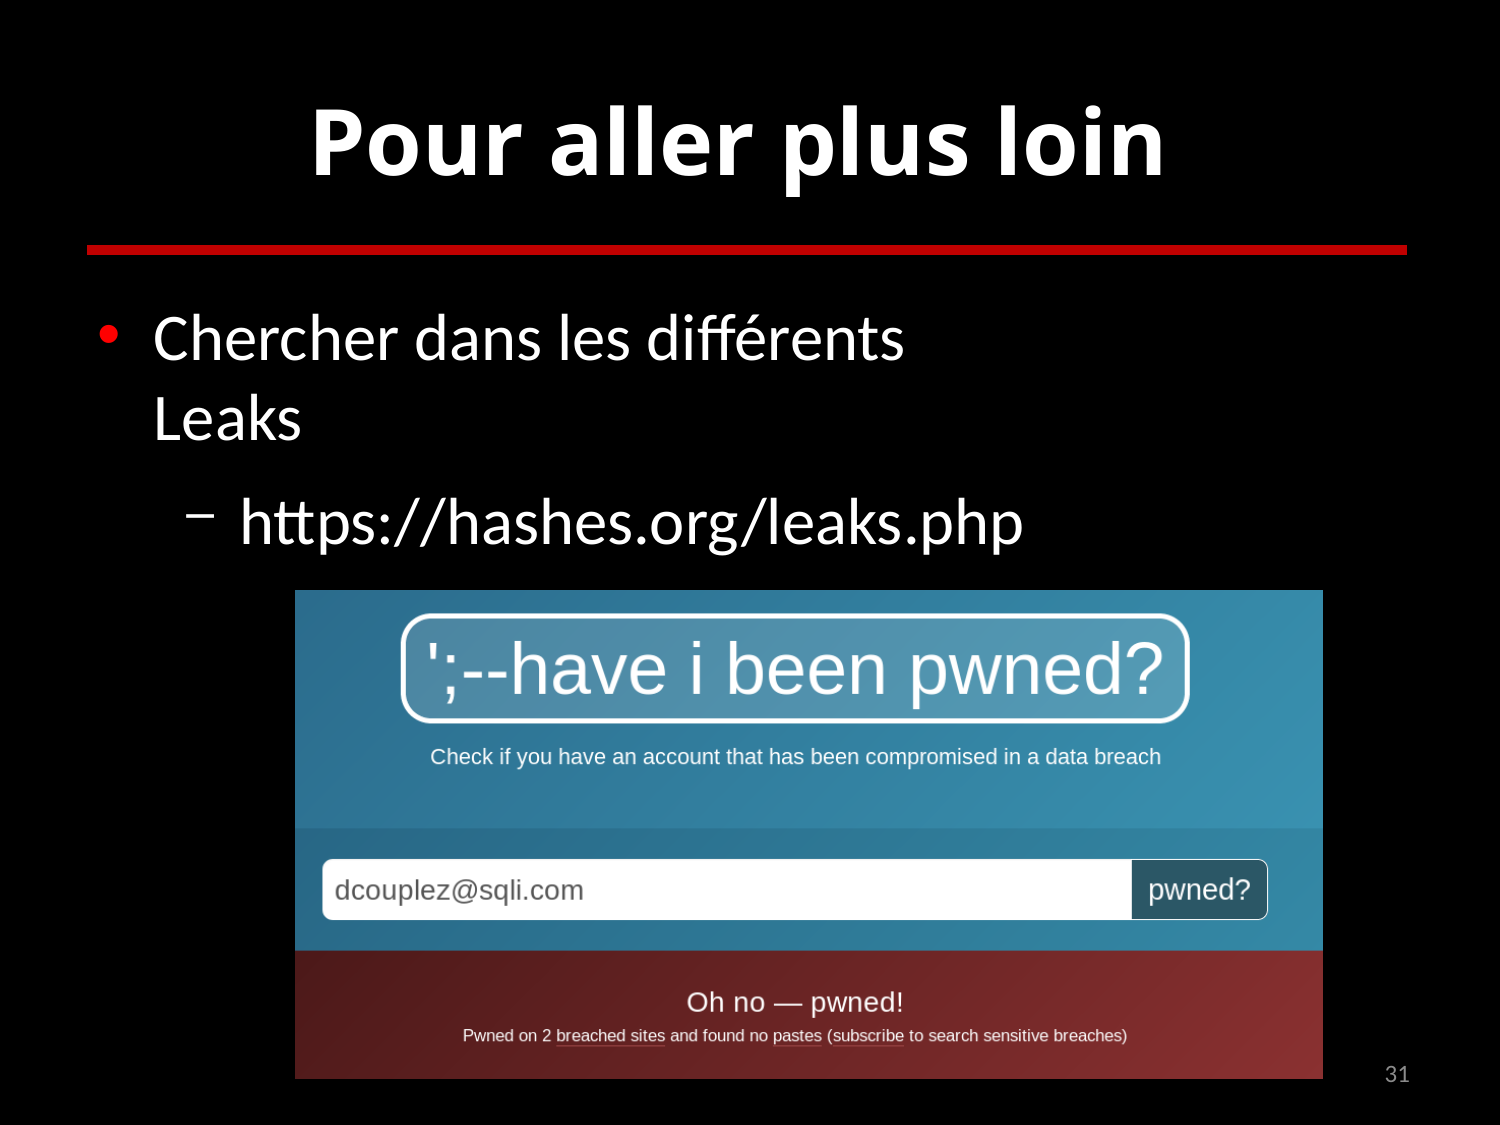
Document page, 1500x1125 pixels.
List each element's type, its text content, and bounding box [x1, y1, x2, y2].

slide_number <numéro> [1074, 1042, 1425, 1103]
list Chercher dans les différents Leaks https://hashes.org/leaks.php [82, 286, 1052, 1016]
picture [295, 590, 1323, 1079]
title Pour aller plus loin [75, 45, 1425, 233]
